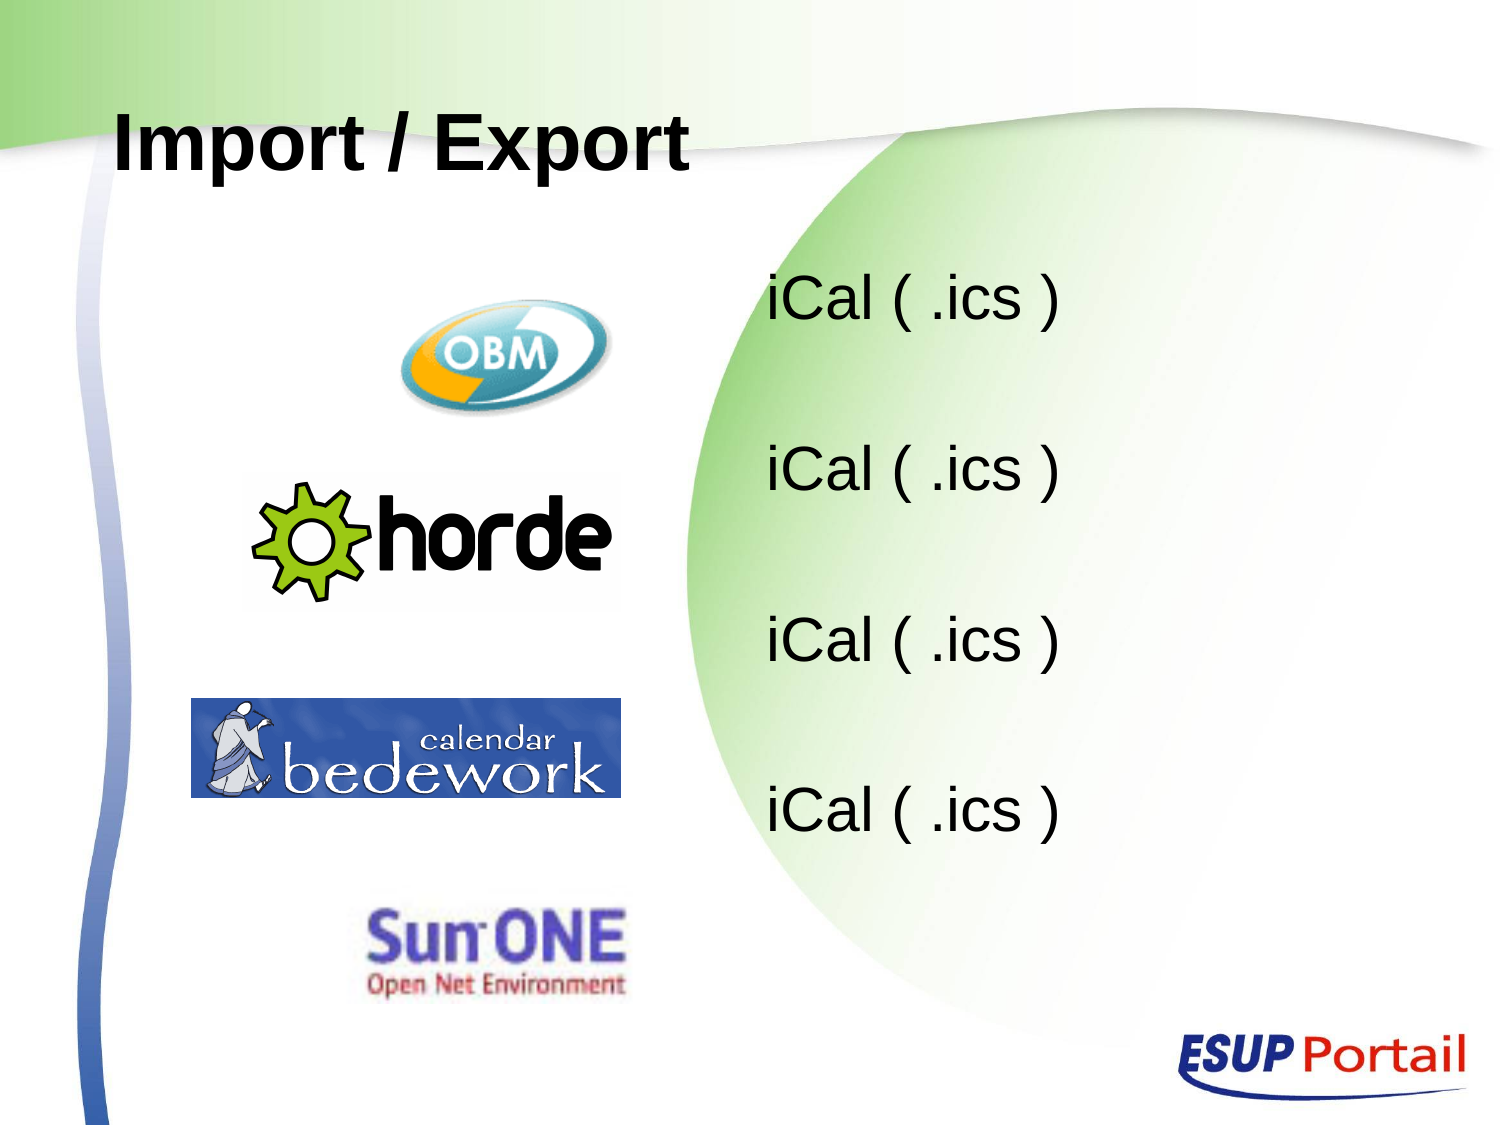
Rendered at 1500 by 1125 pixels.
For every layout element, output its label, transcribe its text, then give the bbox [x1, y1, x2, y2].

picture [0, 0, 1500, 1125]
list iCal ( .ics ) iCal ( .ics ) iCal ( .ics ) iCal ( .ics ) [766, 263, 1426, 1007]
title Import / Export [112, 29, 1388, 256]
